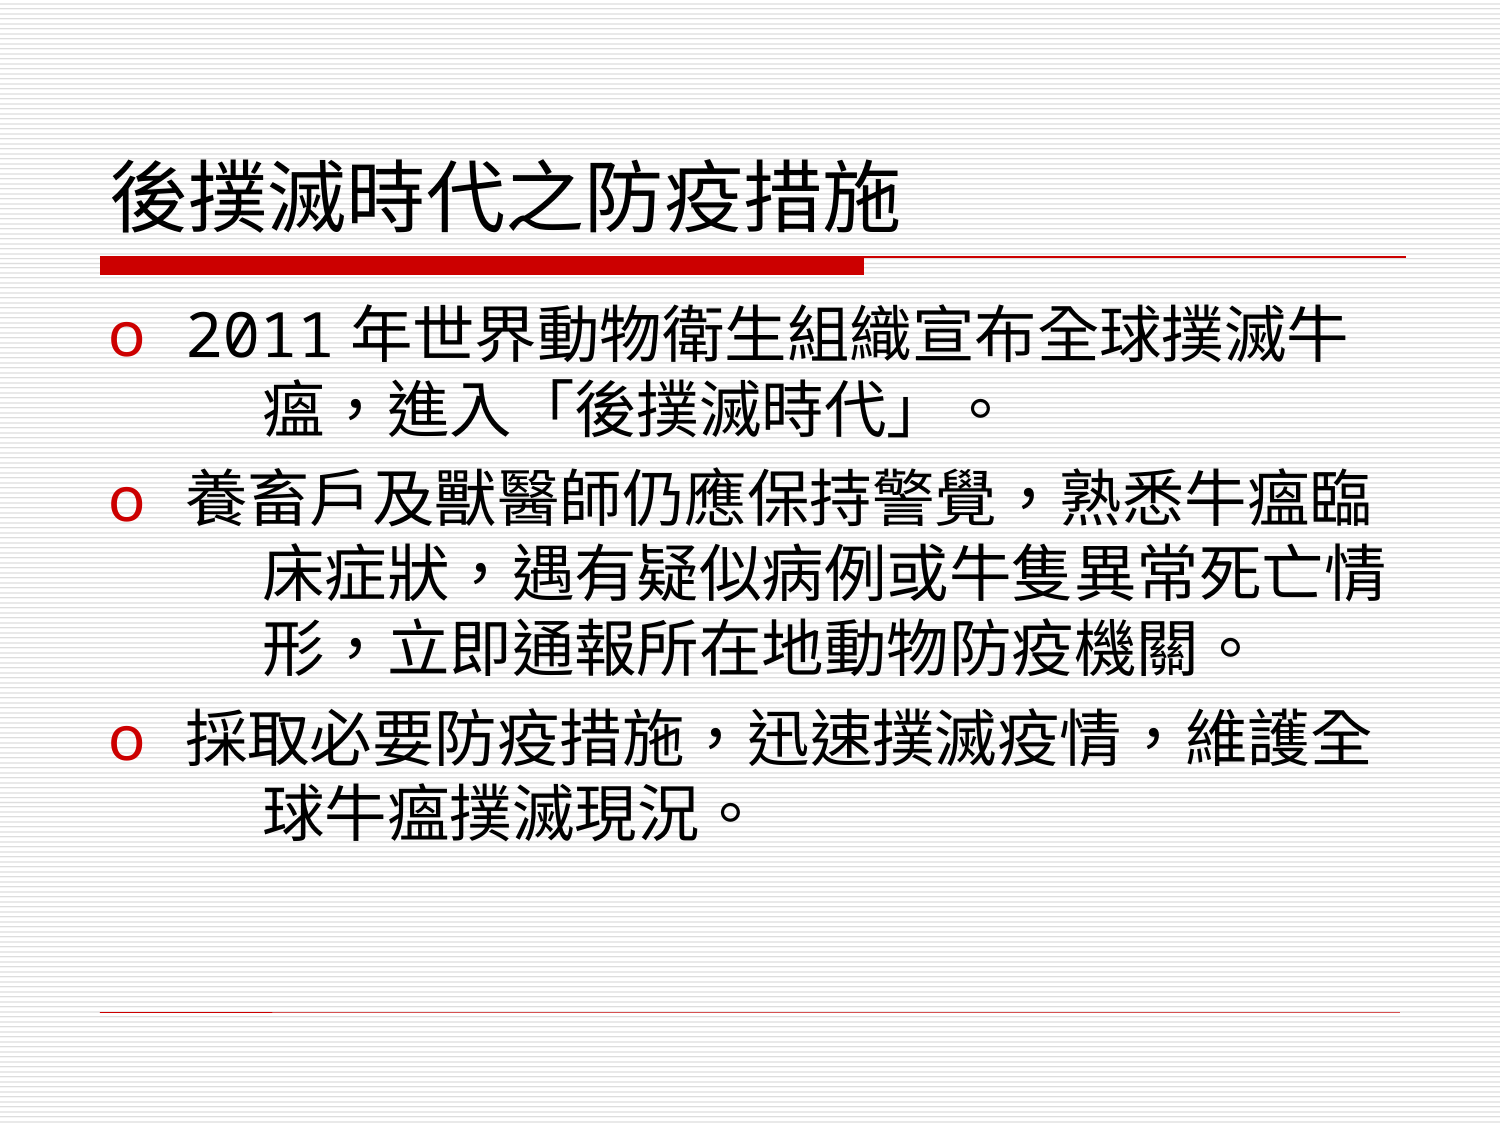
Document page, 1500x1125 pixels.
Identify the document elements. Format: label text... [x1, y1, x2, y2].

list 2011年世界動物衛生組織宣布全球撲滅牛瘟，進入「後撲滅時代」。 養畜戶及獸醫師仍應保持警覺，熟悉牛瘟臨床症狀，遇有疑似病例或牛隻異常死亡情形，立即通報所在地動物防疫機關。 採取必要防疫措施，迅速撲滅疫情，維護全球牛瘟撲滅現況。 [92, 287, 1406, 988]
title 後撲滅時代之防疫措施 [94, 50, 1407, 250]
